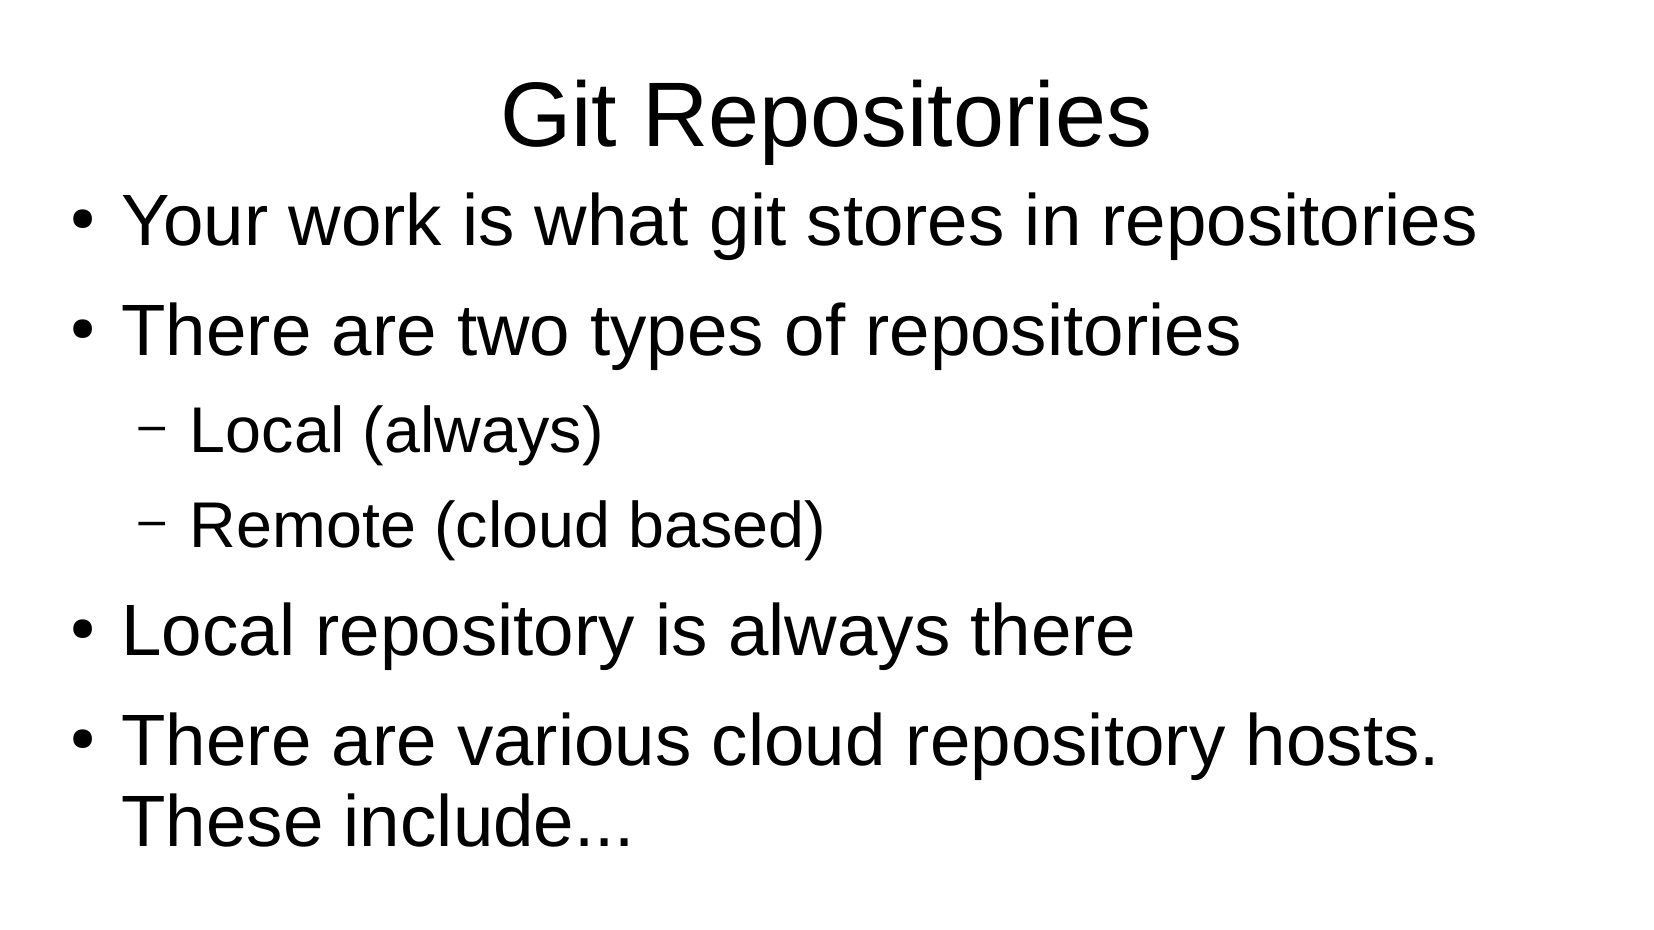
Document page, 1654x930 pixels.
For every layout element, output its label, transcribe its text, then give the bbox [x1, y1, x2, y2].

title Git Repositories [82, 37, 1571, 180]
list Your work is what git stores in repositories There are two types of repositories Local (always) Remote (cloud based) Local repository is always there There are various cloud repository hosts. These include... [52, 180, 1591, 863]
